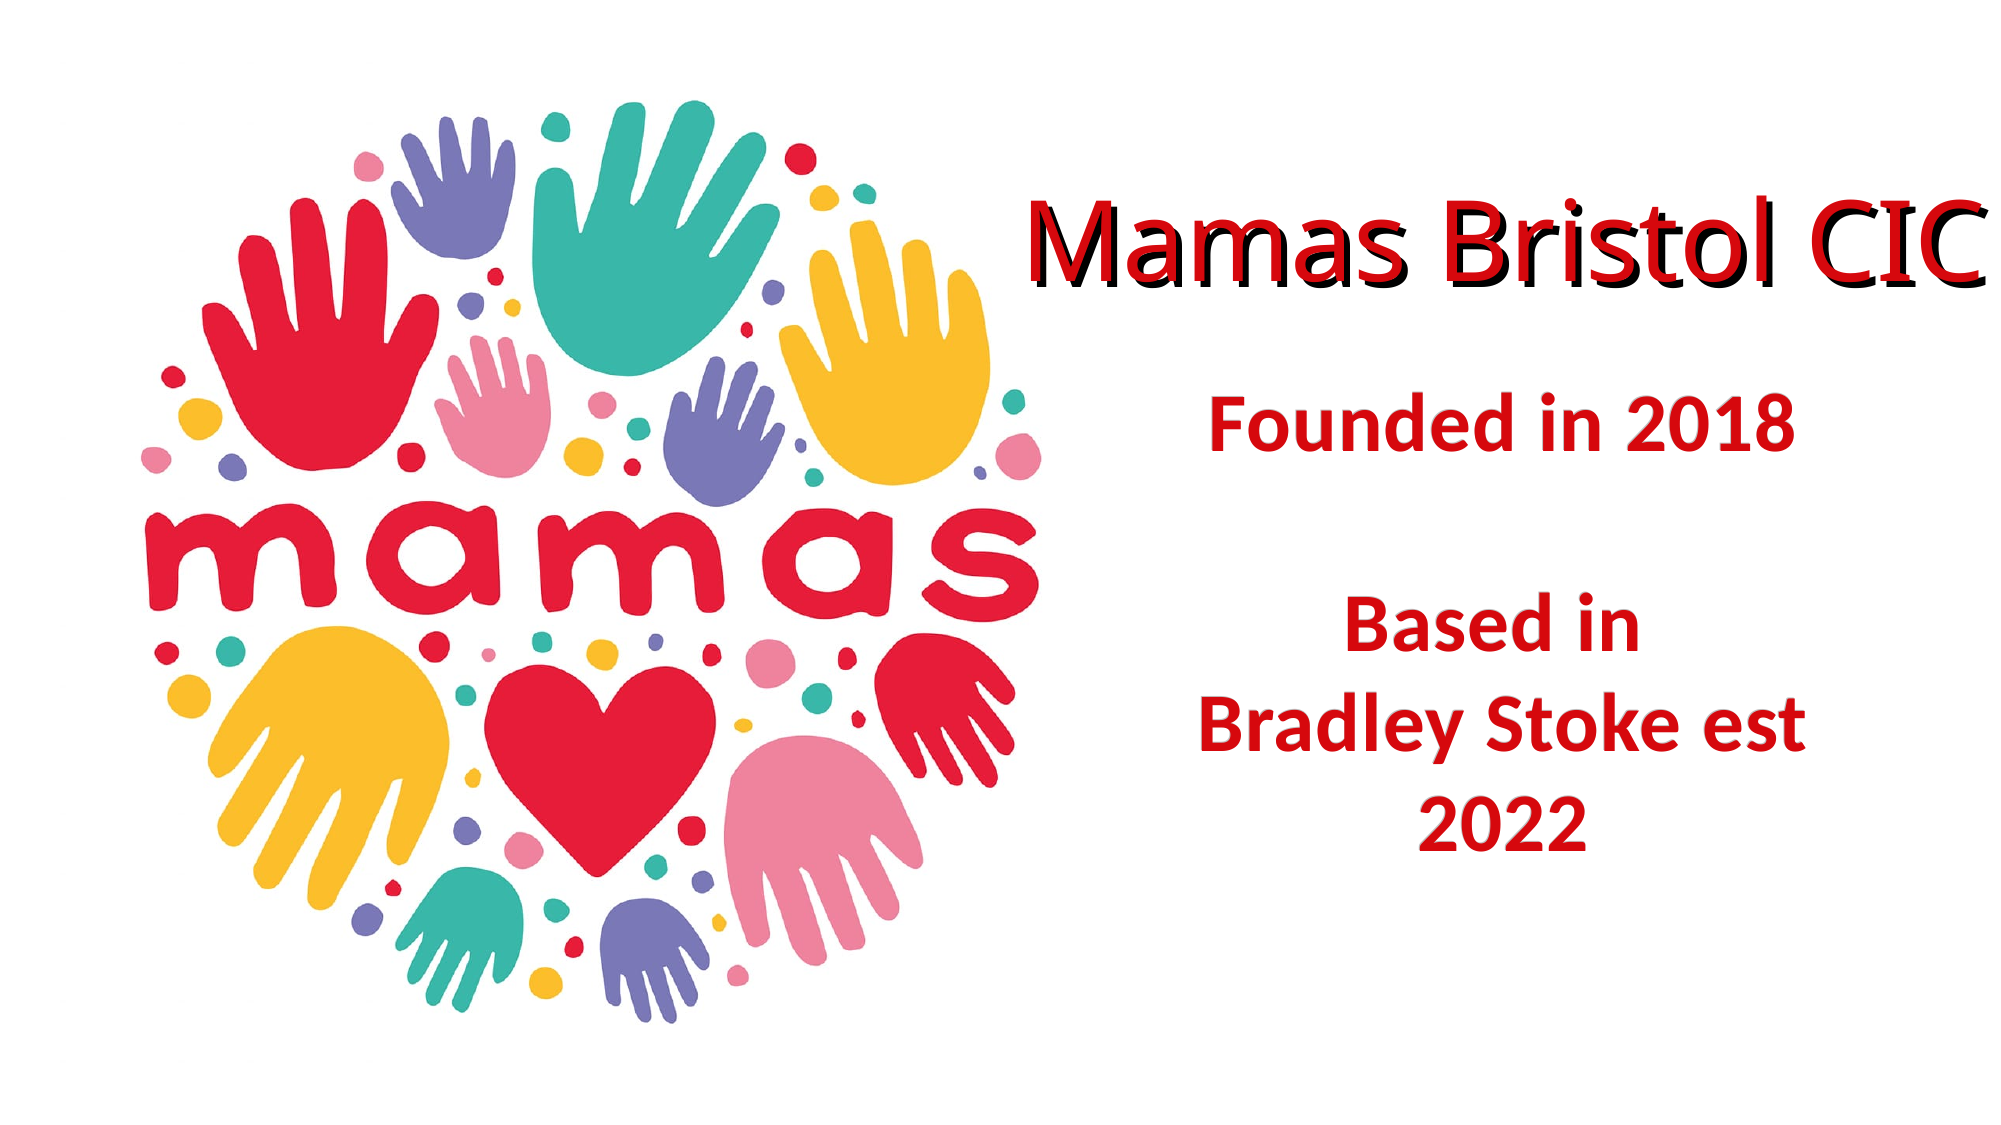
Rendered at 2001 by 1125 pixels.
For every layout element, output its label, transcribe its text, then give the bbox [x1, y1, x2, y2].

text_box Founded in 2018 Based in Bradley Stoke est 2022 [1153, 360, 1853, 875]
text_box Mamas Bristol CIC [1005, 161, 2000, 311]
picture [28, 0, 1154, 1125]
